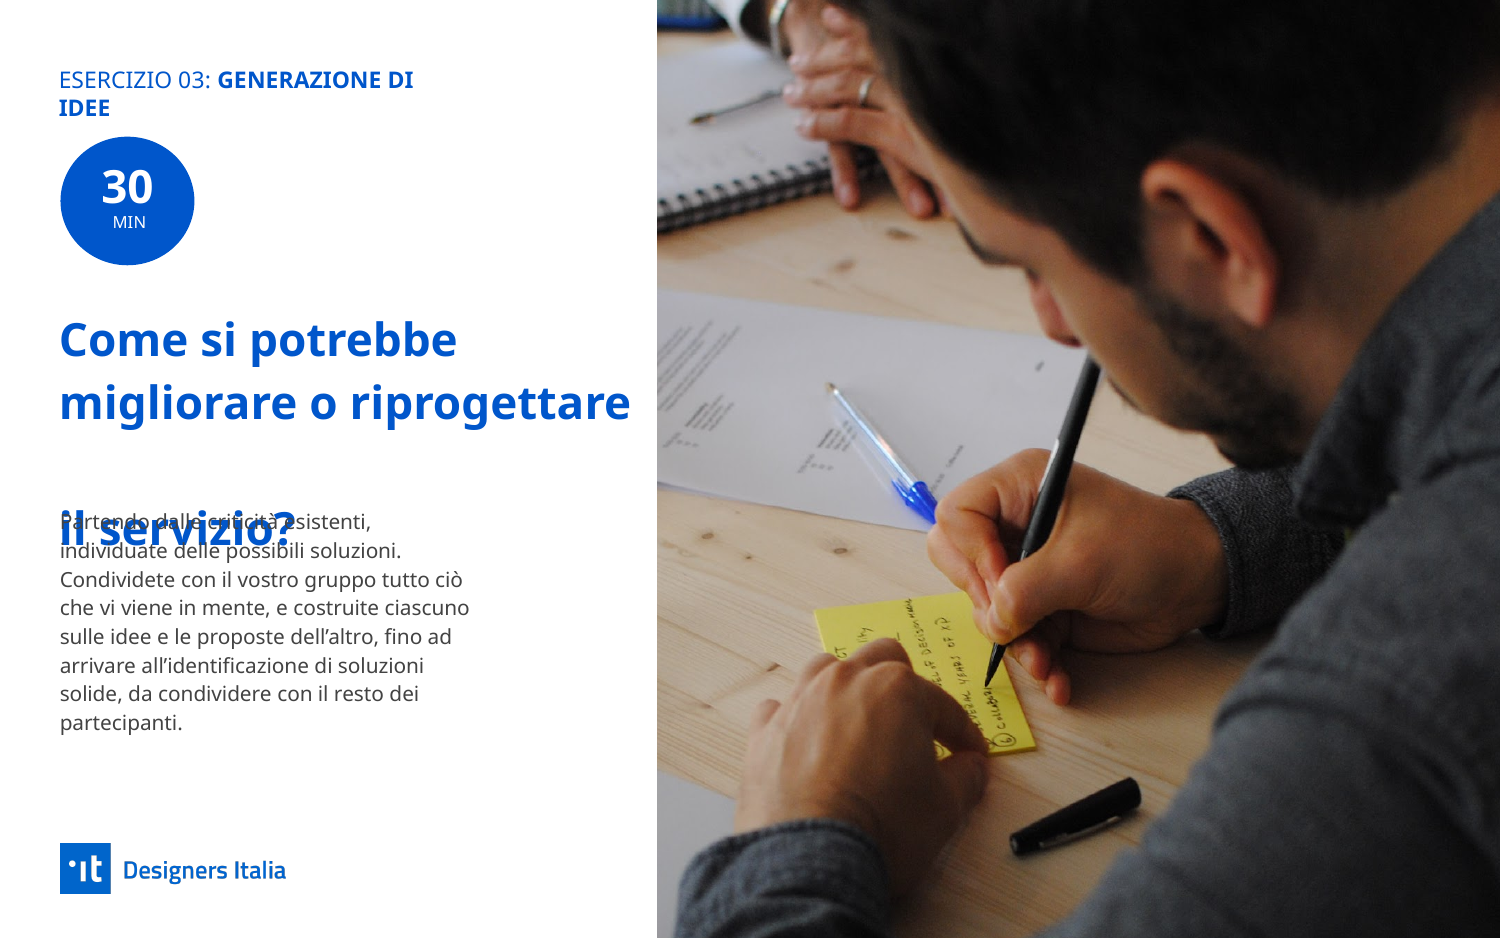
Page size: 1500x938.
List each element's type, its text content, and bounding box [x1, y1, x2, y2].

text_box MIN [93, 196, 165, 241]
text_box ESERCIZIO 03: GENERAZIONE DI IDEE [43, 50, 462, 140]
text_box 30 [136, 175, 145, 196]
text_box [60, 153, 195, 266]
text_box 30 [82, 147, 173, 196]
text_box Partendo dalle criticità esistenti, individuate delle possibili soluzioni. Condividete con il vostro gruppo tutto ciò che vi viene in mente, e costruite ciascuno sulle idee e le proposte dell’altro, fino ad arrivare all’identificazione di soluzioni solide, da condividere con il resto dei partecipanti. [44, 490, 497, 697]
text_box [91, 136, 164, 147]
picture [60, 843, 299, 894]
text_box Come si potrebbe migliorare o riprogettare il servizio? [43, 287, 657, 517]
picture [657, 0, 1500, 938]
